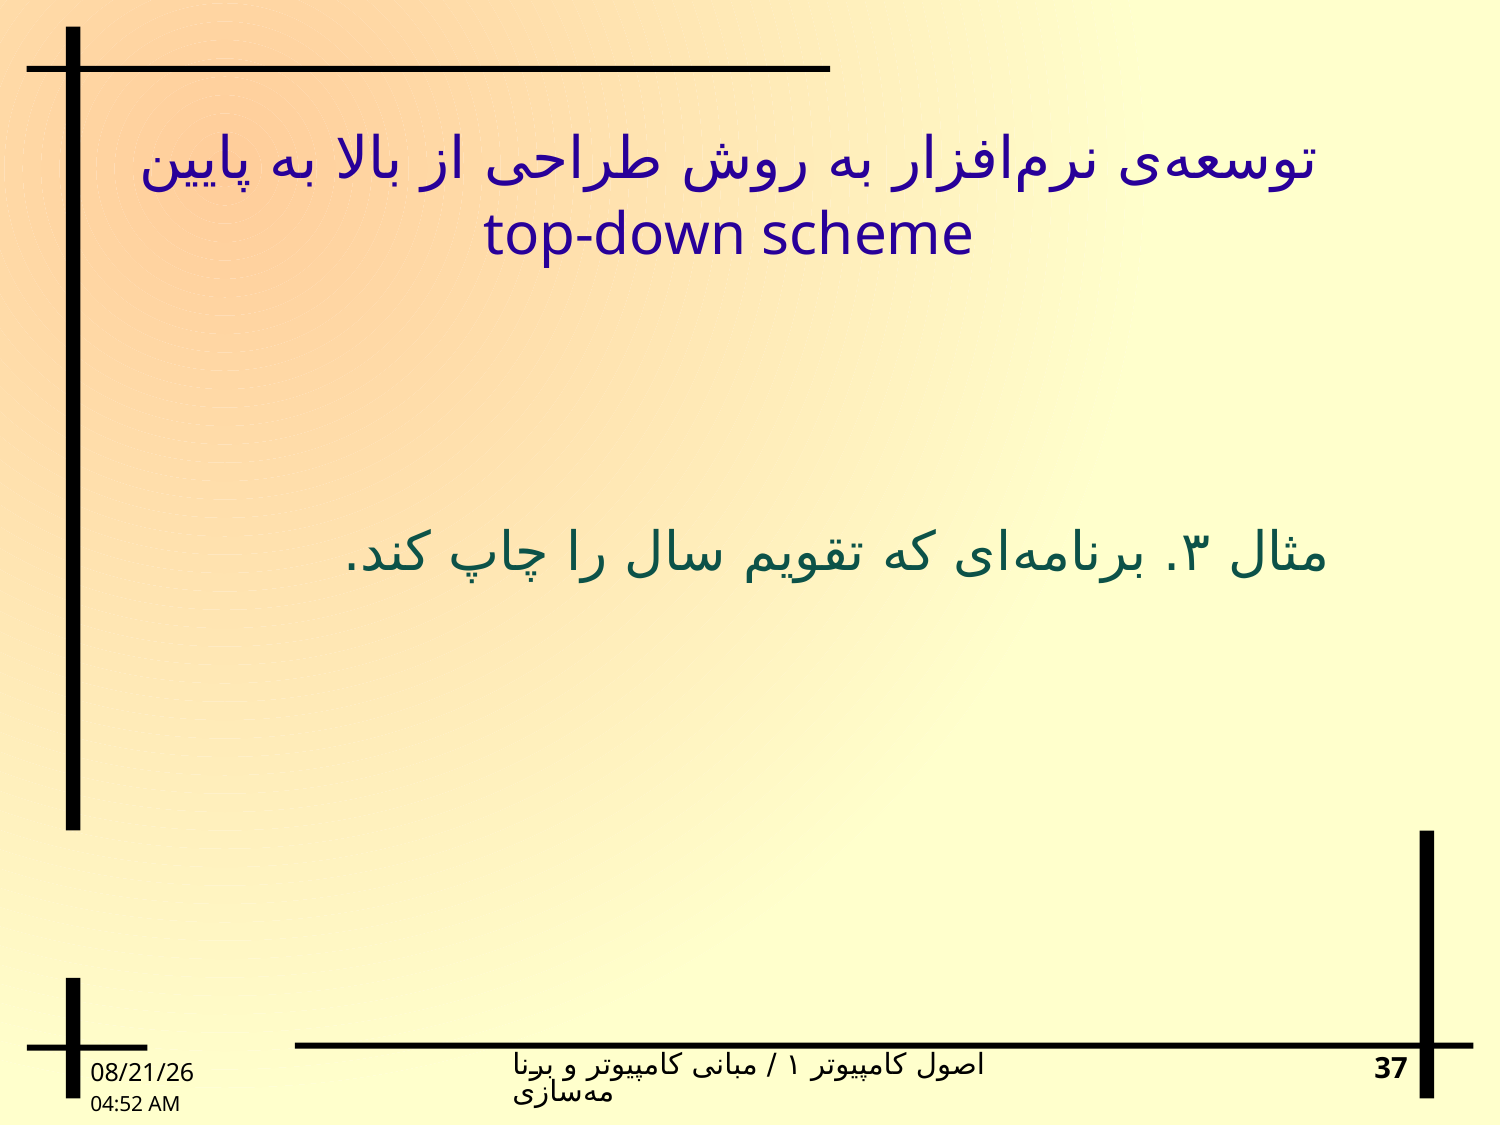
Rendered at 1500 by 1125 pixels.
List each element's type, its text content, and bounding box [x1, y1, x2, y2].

title توسعه‌ی نرم‌افزار به روش طراحی از بالا به پایین top-down scheme [113, 102, 1344, 294]
list مثال ۳. برنامه‌ای که تقویم سال را چاپ کند. [118, 520, 1382, 605]
